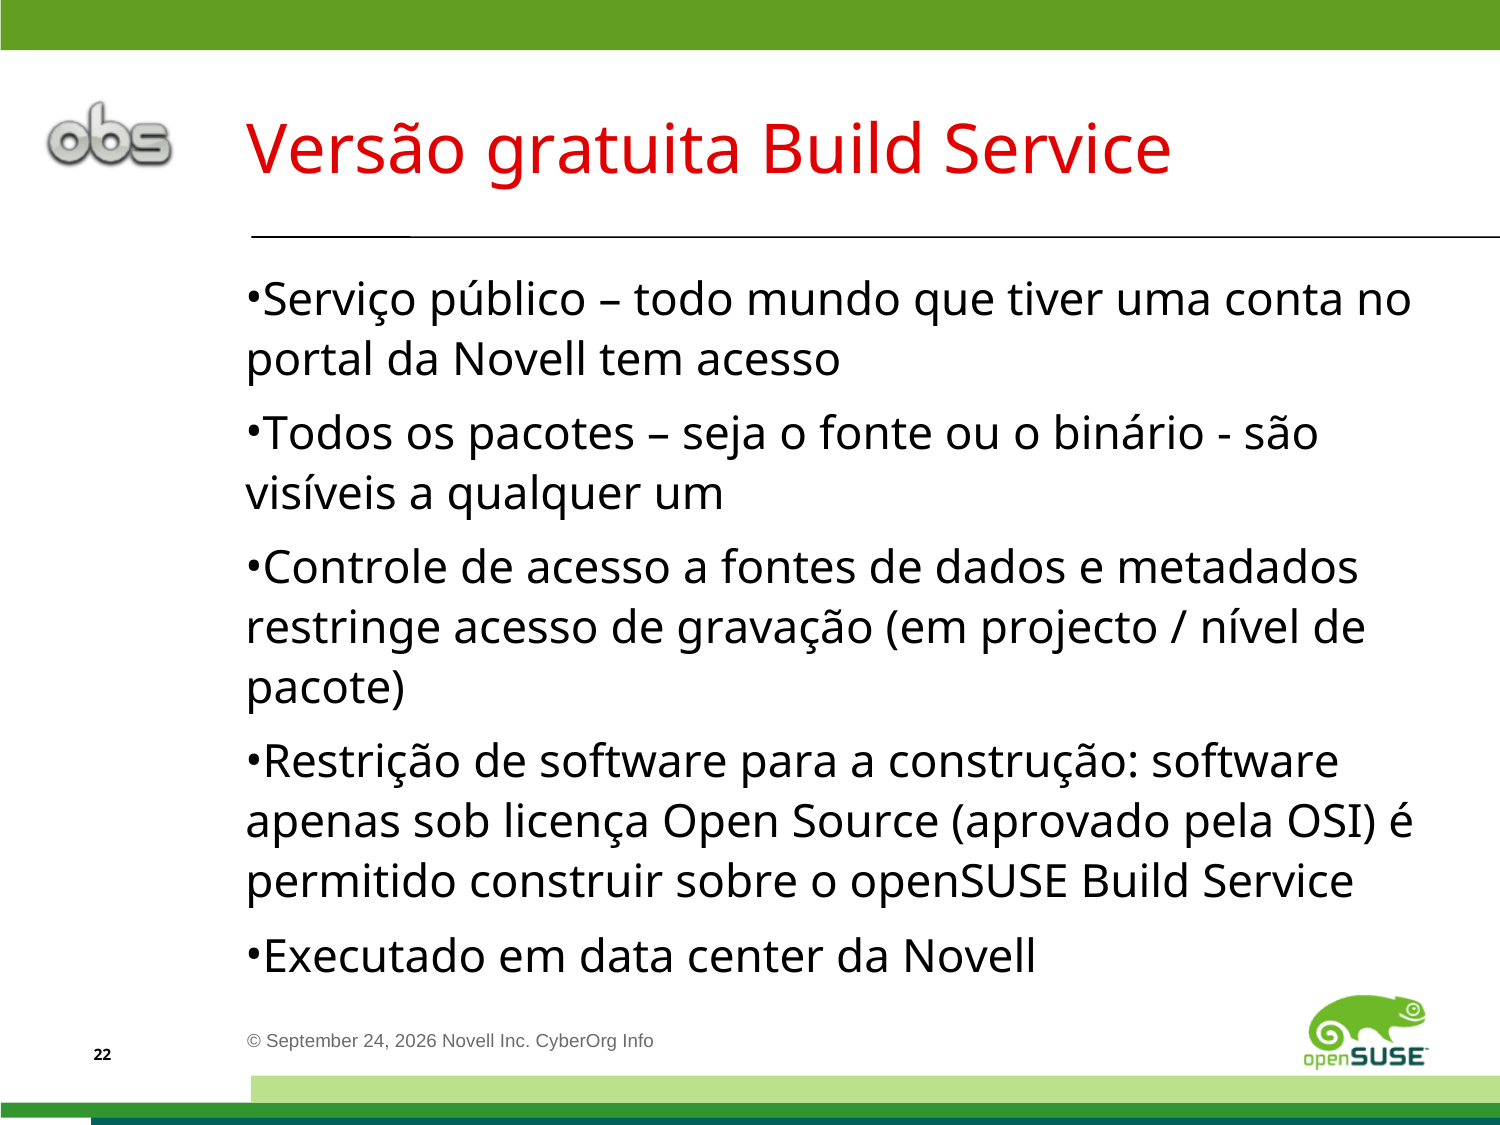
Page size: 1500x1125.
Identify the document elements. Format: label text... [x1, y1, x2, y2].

list Serviço público – todo mundo que tiver uma conta no portal da Novell tem acesso Todos os pacotes – seja o fonte ou o binário - são visíveis a qualquer um Controle de acesso a fontes de dados e metadados restringe acesso de gravação (em projecto / nível de pacote) Restrição de software para a construção: software apenas sob licença Open Source (aprovado pela OSI) é permitido construir sobre o openSUSE Build Service Executado em data center da Novell [245, 267, 1458, 1010]
picture [32, 55, 189, 212]
title Versão gratuita Build Service [246, 68, 1409, 231]
picture [1304, 1010, 1429, 1071]
